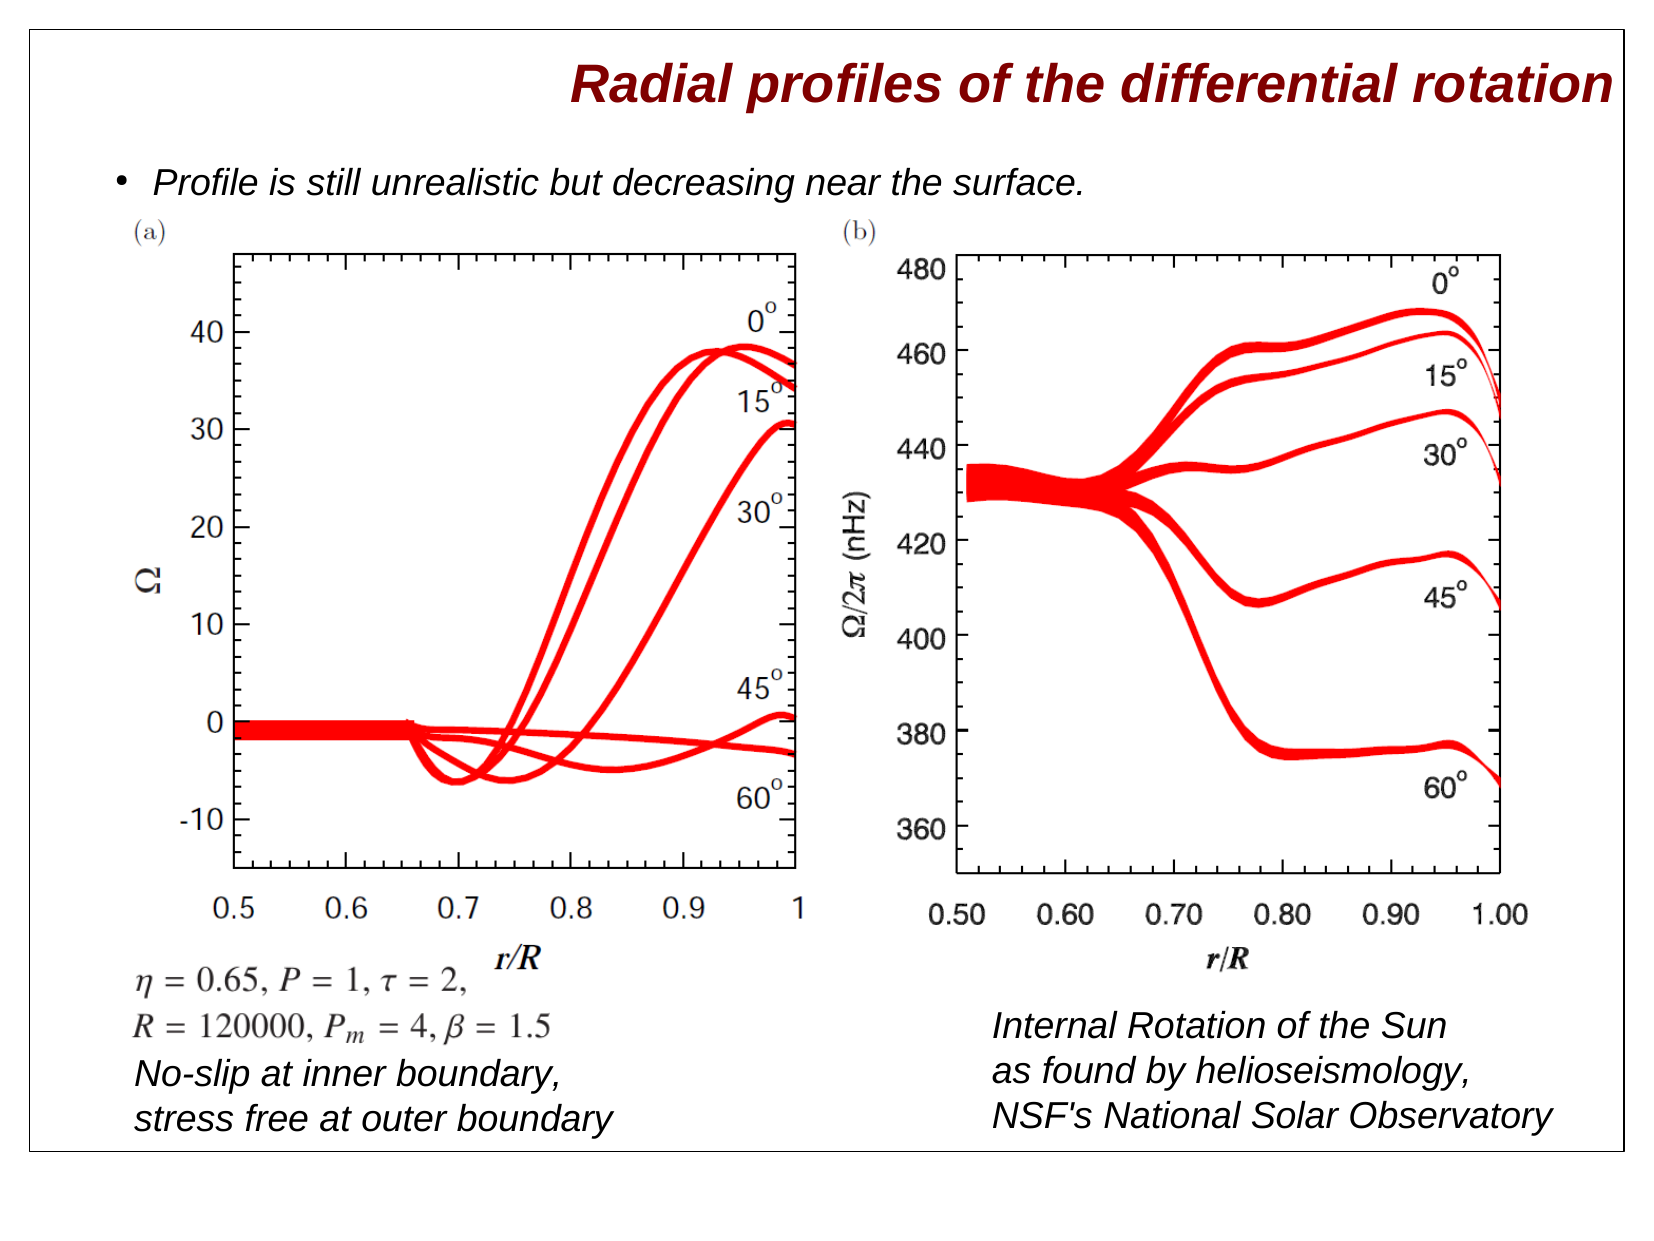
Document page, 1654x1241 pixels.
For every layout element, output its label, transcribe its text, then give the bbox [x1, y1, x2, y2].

text_box Profile is still unrealistic but decreasing near the surface. [100, 153, 1636, 211]
text_box Internal Rotation of the Sun as found by helioseismology, NSF's National Solar Observatory [964, 993, 1565, 1134]
text_box Radial profiles of the differential rotation [555, 42, 1087, 119]
picture [121, 215, 1538, 1051]
text_box No-slip at inner boundary, stress free at outer boundary [106, 1041, 615, 1141]
